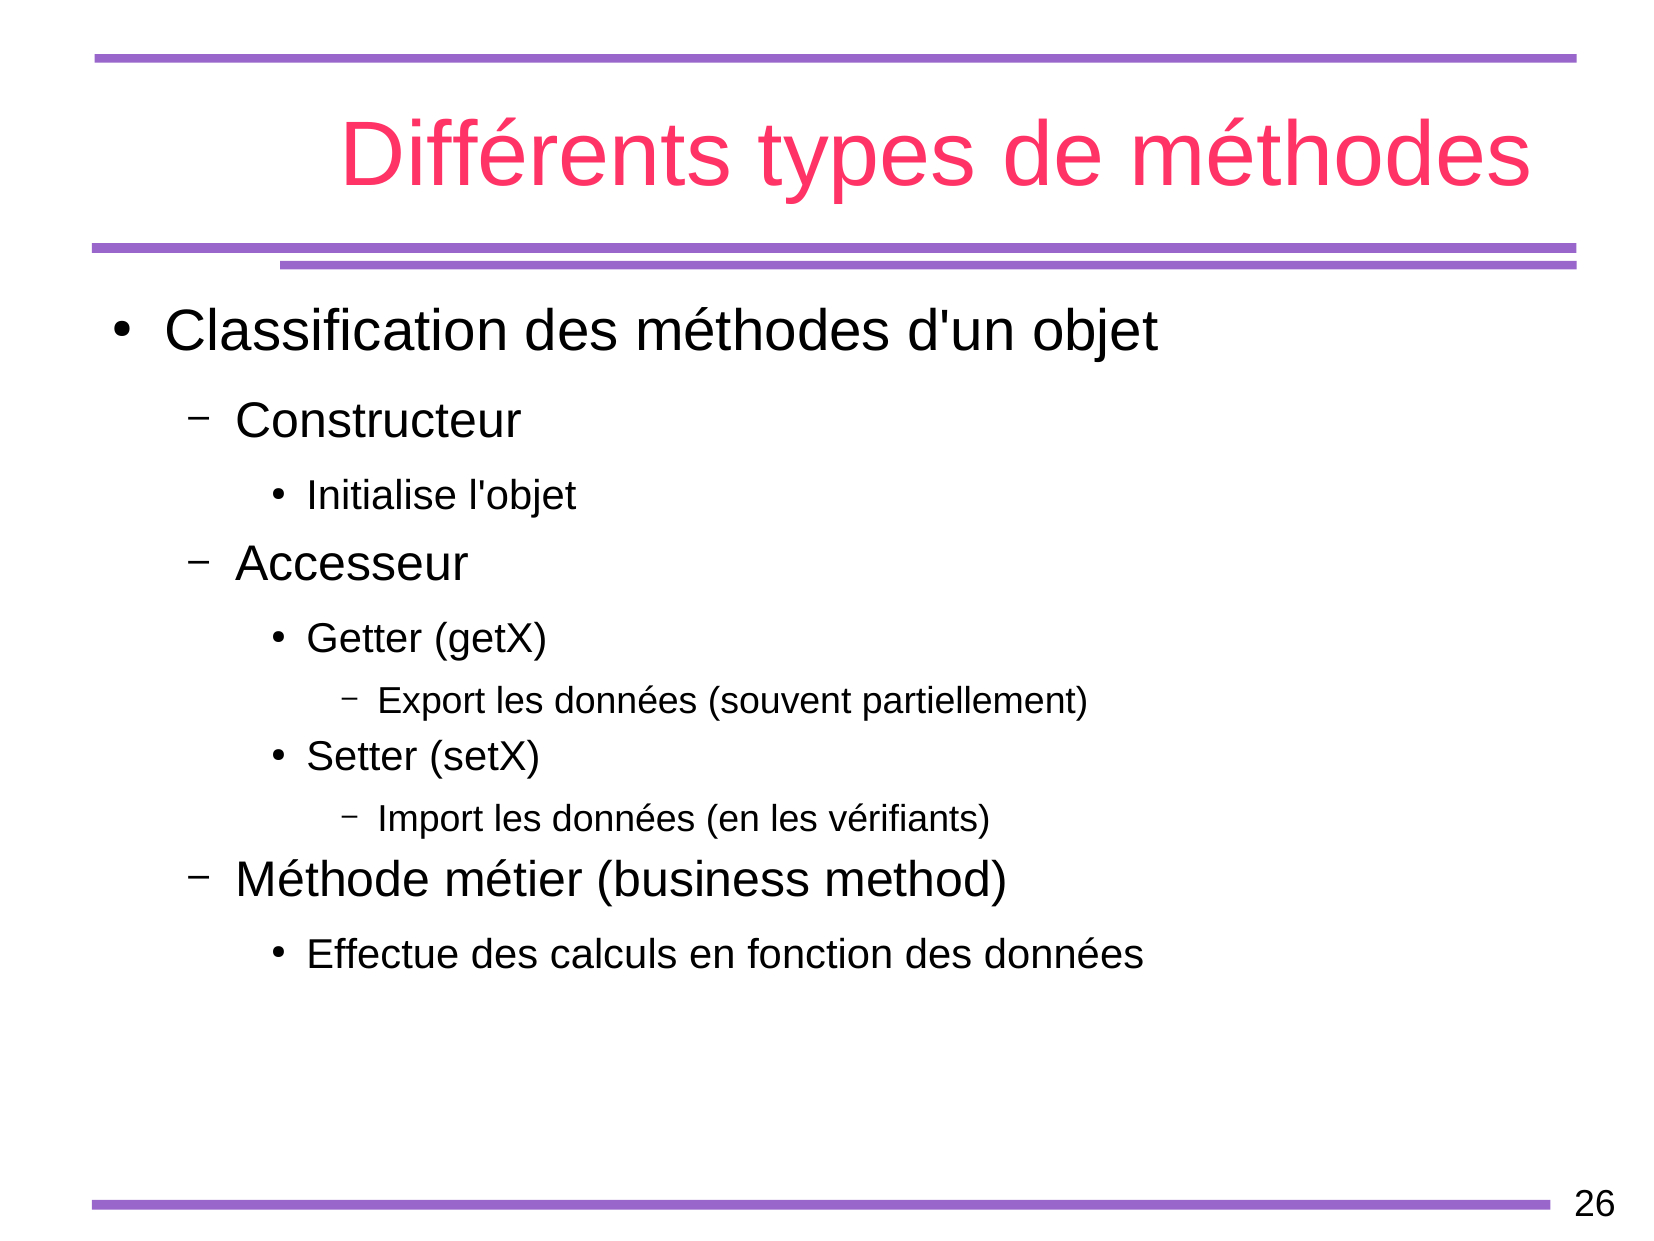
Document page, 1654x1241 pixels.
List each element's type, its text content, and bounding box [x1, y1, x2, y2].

list Classification des méthodes d'un objet Constructeur Initialise l'objet Accesseur Getter (getX) Export les données (souvent partiellement) Setter (setX) Import les données (en les vérifiants) Méthode métier (business method) Effectue des calculs en fonction des données [93, 297, 1560, 1099]
title Différents types de méthodes [121, 49, 1534, 257]
